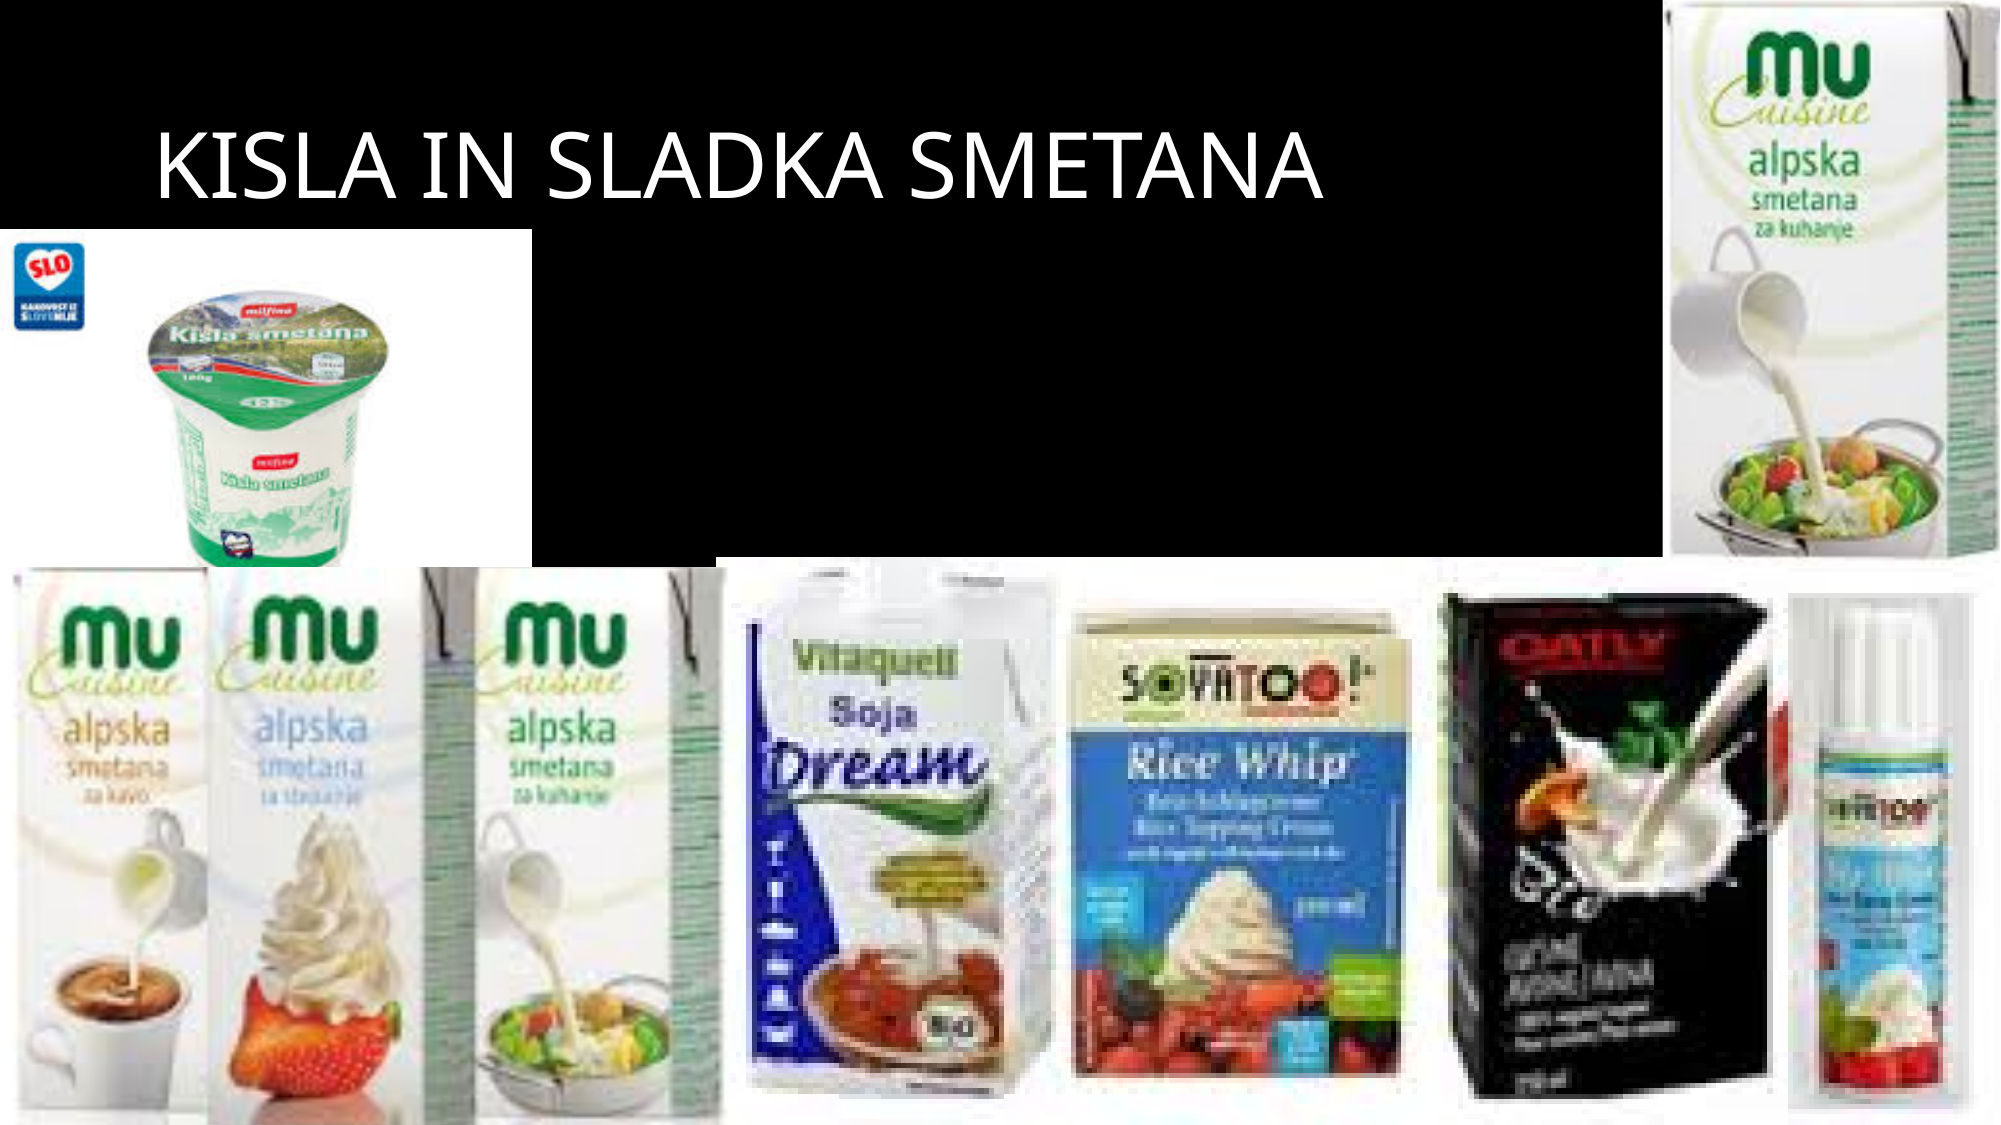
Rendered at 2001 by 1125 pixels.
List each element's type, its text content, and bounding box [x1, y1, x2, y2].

picture [0, 0, 2000, 1125]
title KISLA IN SLADKA SMETANA [137, 59, 1662, 278]
